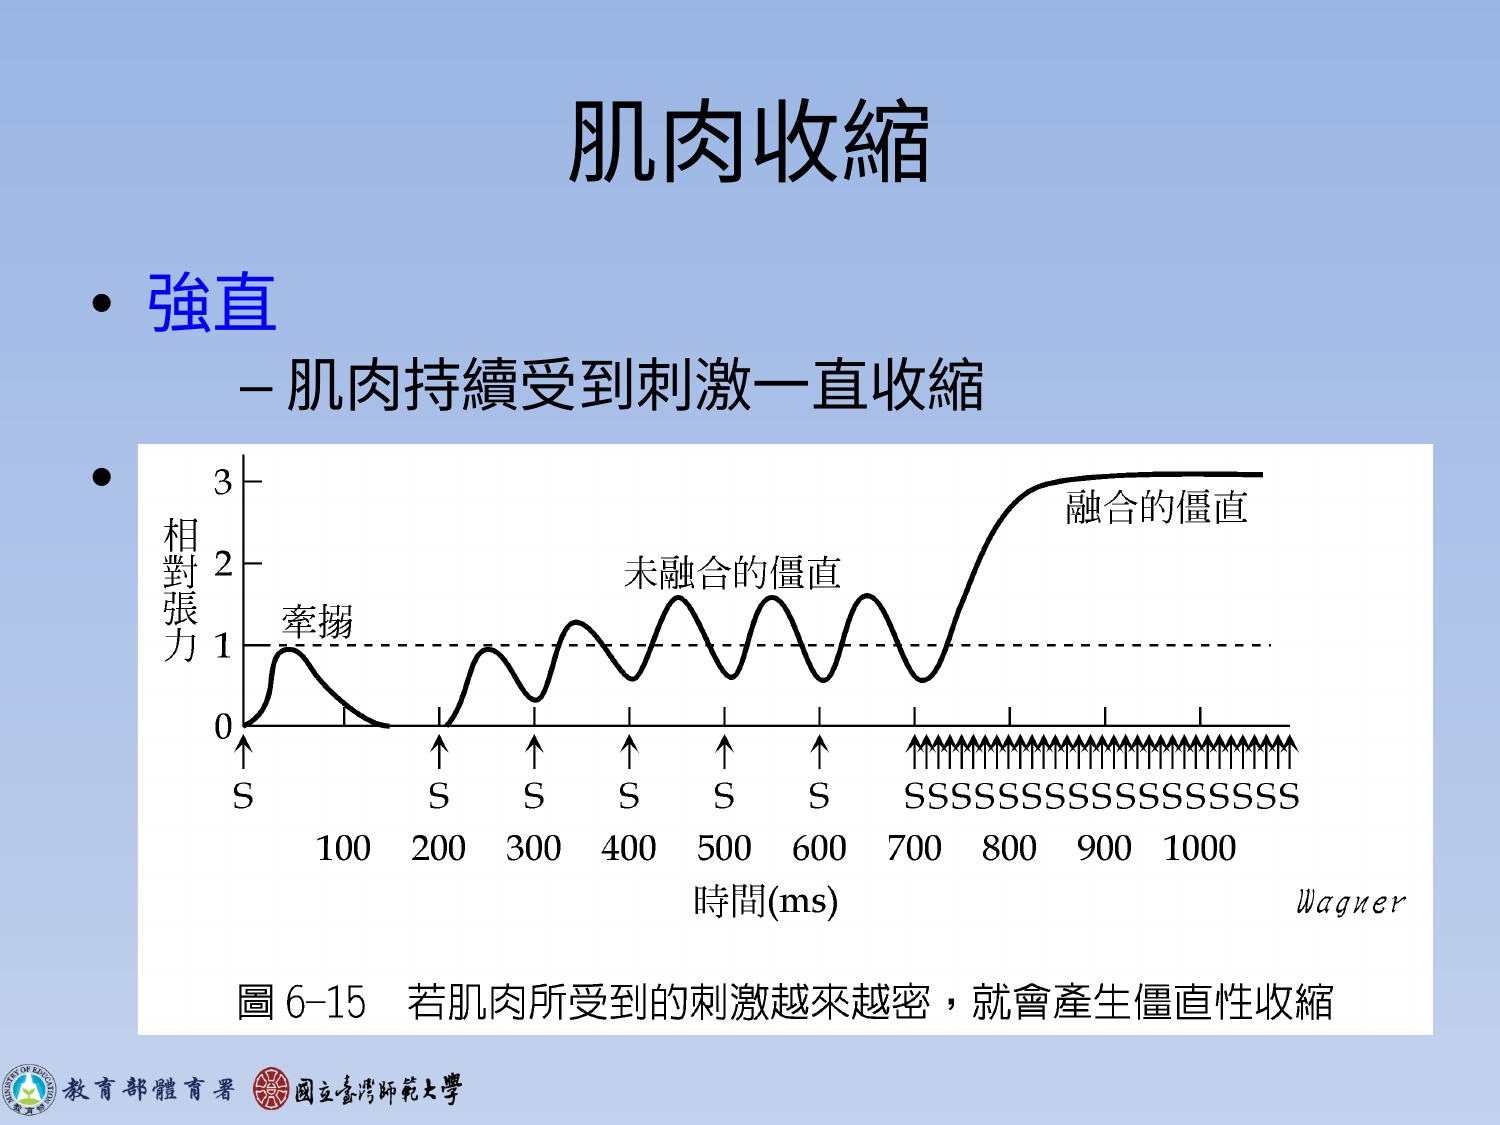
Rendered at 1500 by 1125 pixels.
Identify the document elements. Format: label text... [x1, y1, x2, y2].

picture [137, 444, 1433, 1035]
list 強直 肌肉持續受到刺激一直收縮 [75, 262, 1426, 1005]
title 肌肉收縮 [75, 45, 1426, 233]
